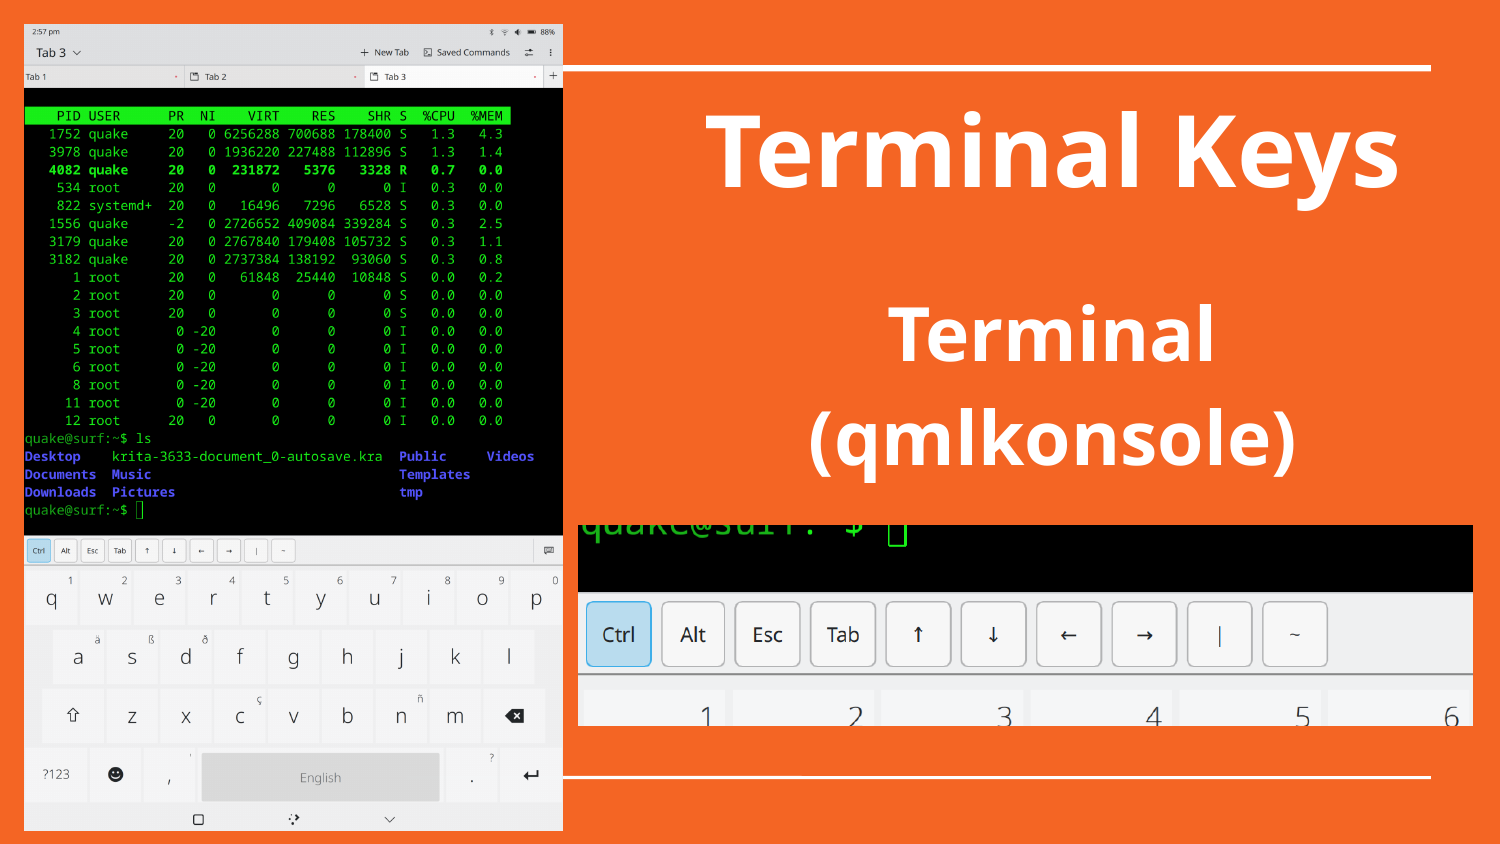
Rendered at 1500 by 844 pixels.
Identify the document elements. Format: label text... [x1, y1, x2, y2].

picture [24, 24, 563, 831]
title Terminal Keys [674, 72, 1432, 225]
subtitle Terminal (qmlkonsole) [705, 260, 1401, 496]
picture [578, 525, 1473, 726]
